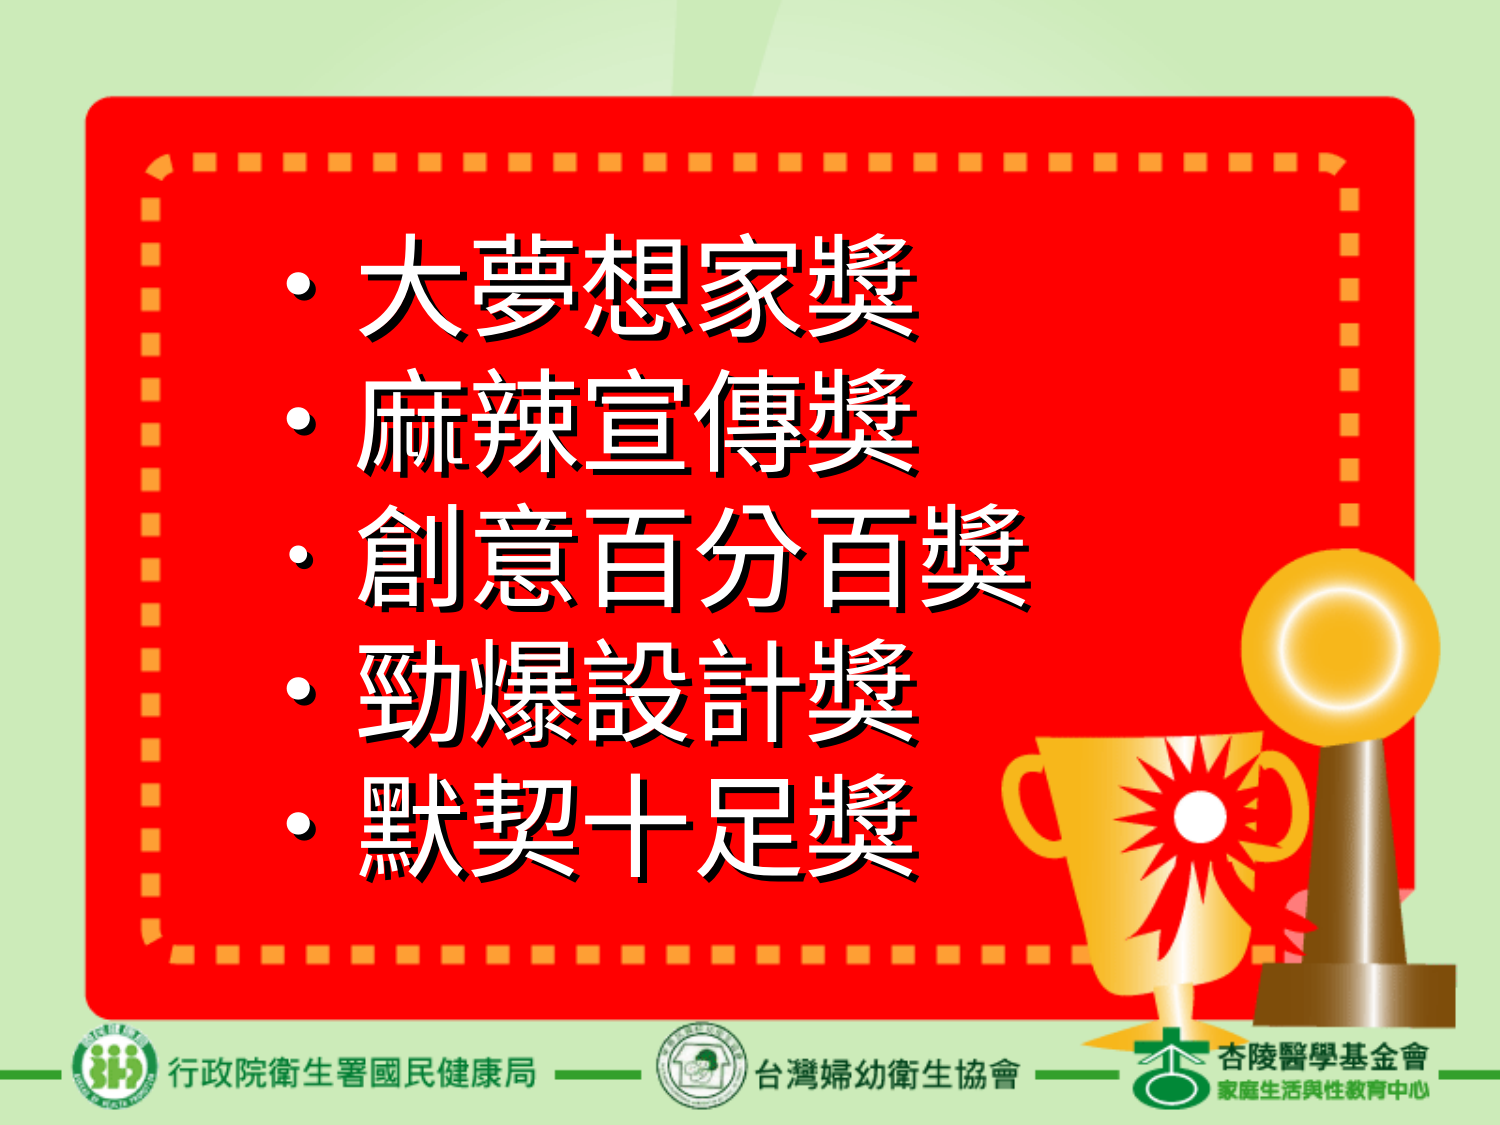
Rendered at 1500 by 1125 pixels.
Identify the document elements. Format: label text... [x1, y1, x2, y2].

text_box ．大夢想家獎 ．麻辣宣傳獎 ．創意百分百獎 ．勁爆設計獎 ．默契十足獎 [227, 207, 1045, 899]
picture [0, 0, 1500, 1125]
